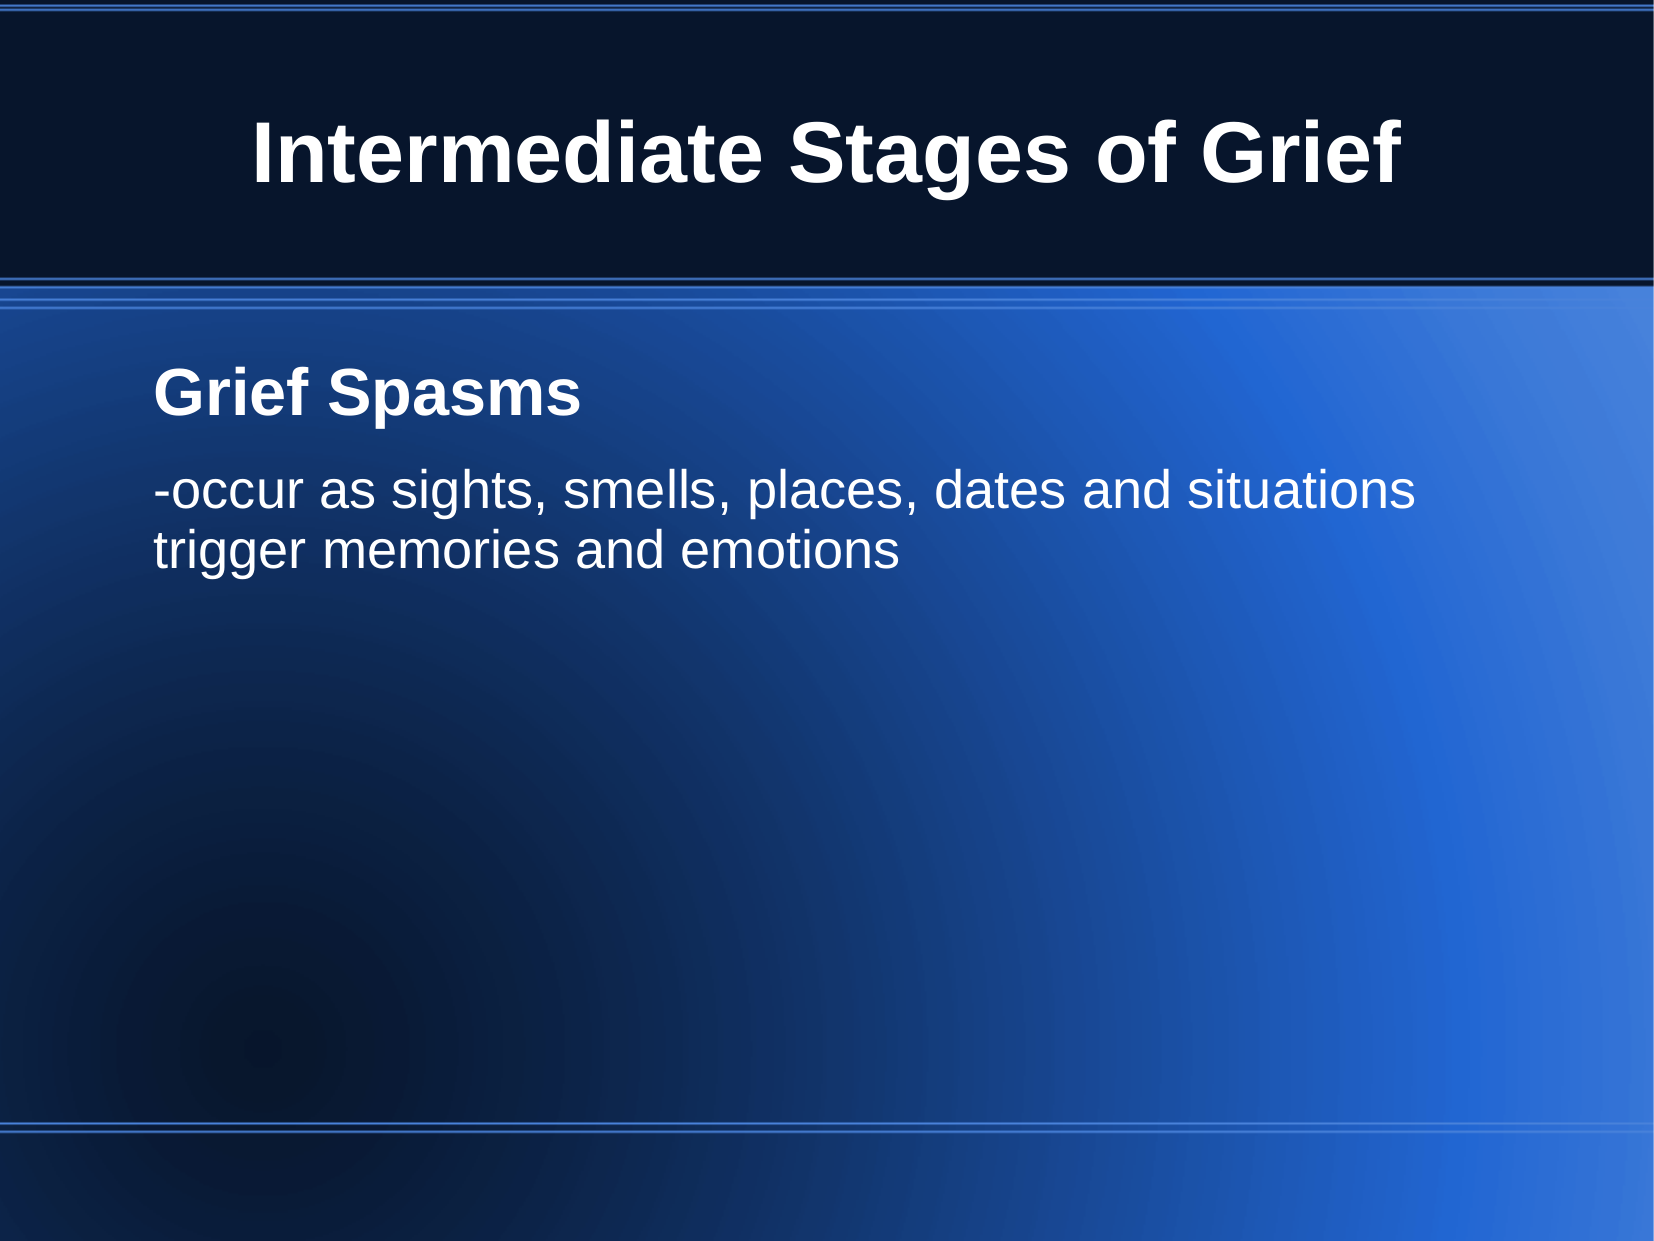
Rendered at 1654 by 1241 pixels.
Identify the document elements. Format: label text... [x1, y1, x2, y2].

picture [0, 0, 1654, 1241]
title Intermediate Stages of Grief [82, 49, 1571, 257]
list Grief Spasms -occur as sights, smells, places, dates and situations trigger memories and emotions [82, 355, 1571, 1058]
